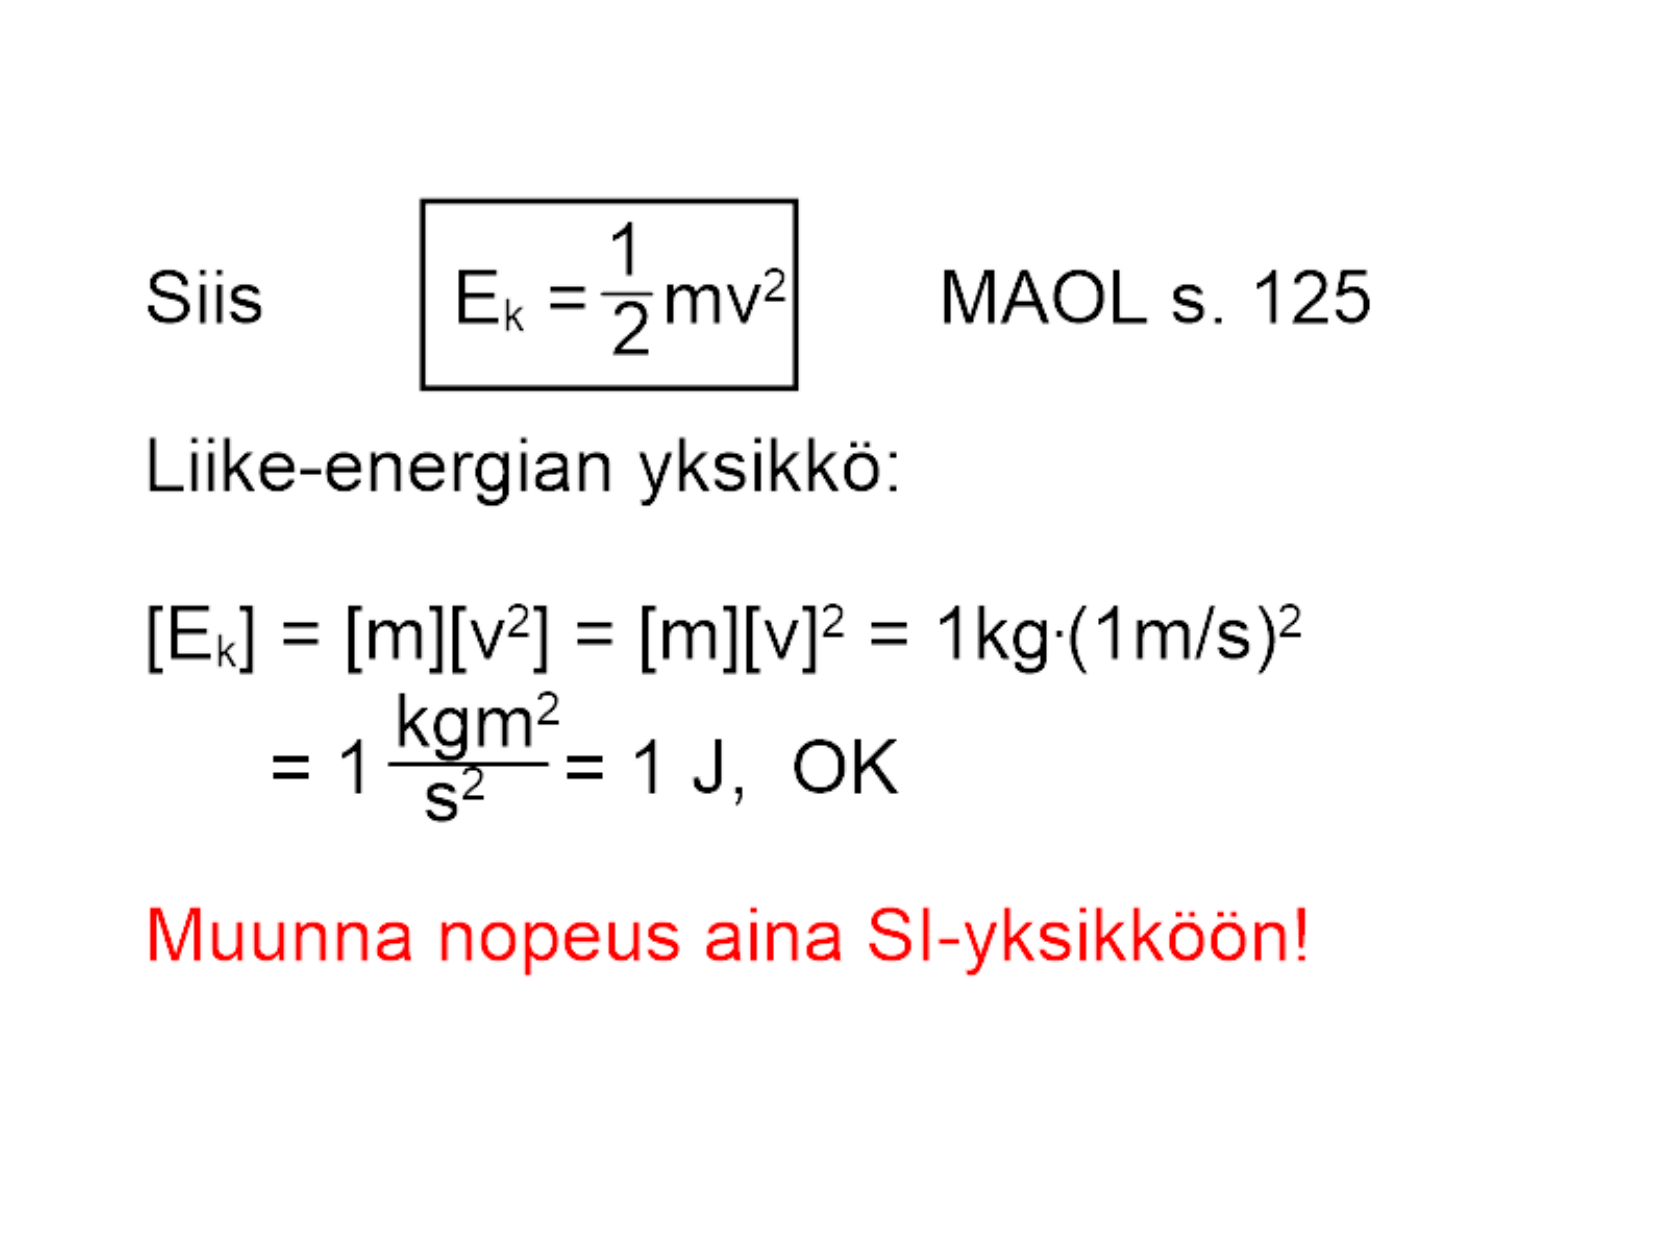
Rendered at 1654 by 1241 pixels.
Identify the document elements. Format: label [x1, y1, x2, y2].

picture [82, 110, 1541, 1040]
